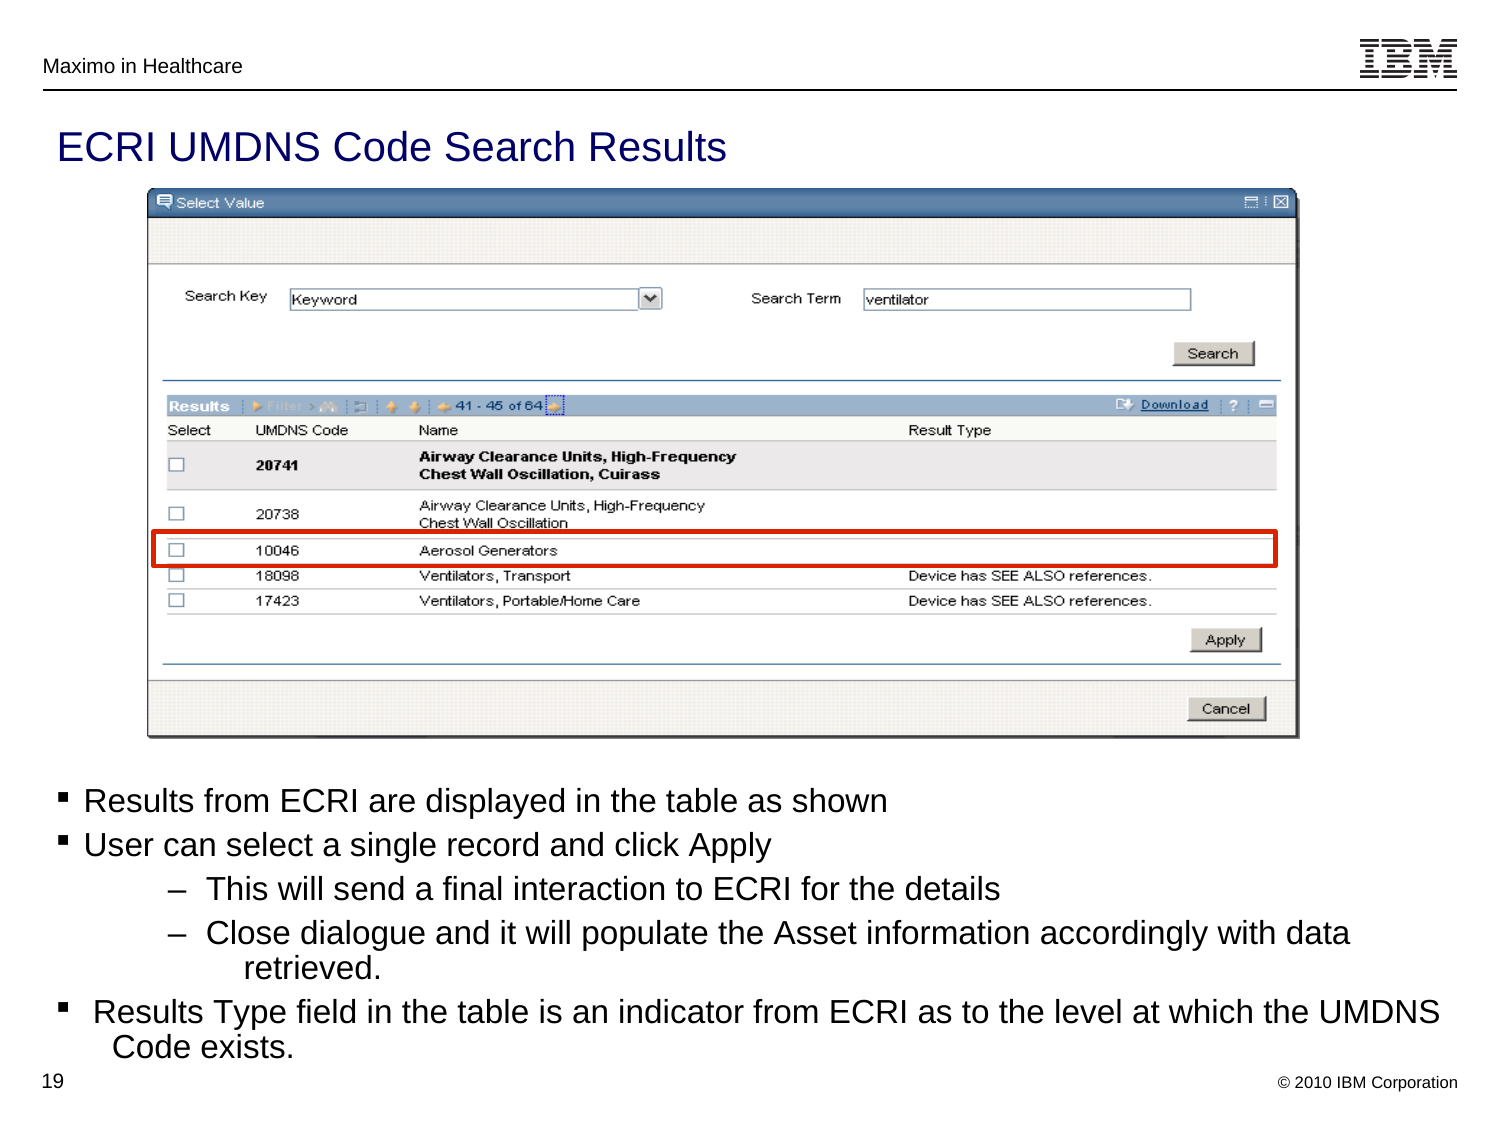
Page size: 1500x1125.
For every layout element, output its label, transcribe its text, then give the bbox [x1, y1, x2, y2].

title ECRI UMDNS Code Search Results [41, 100, 1480, 191]
list Results from ECRI are displayed in the table as shown User can select a single record and click Apply This will send a final interaction to ECRI for the details Close dialogue and it will populate the Asset information accordingly with data retrieved. Results Type field in the table is an indicator from ECRI as to the level at which the UMDNS Code exists. [55, 784, 1477, 1034]
picture [147, 188, 1300, 739]
picture [1360, 39, 1457, 78]
